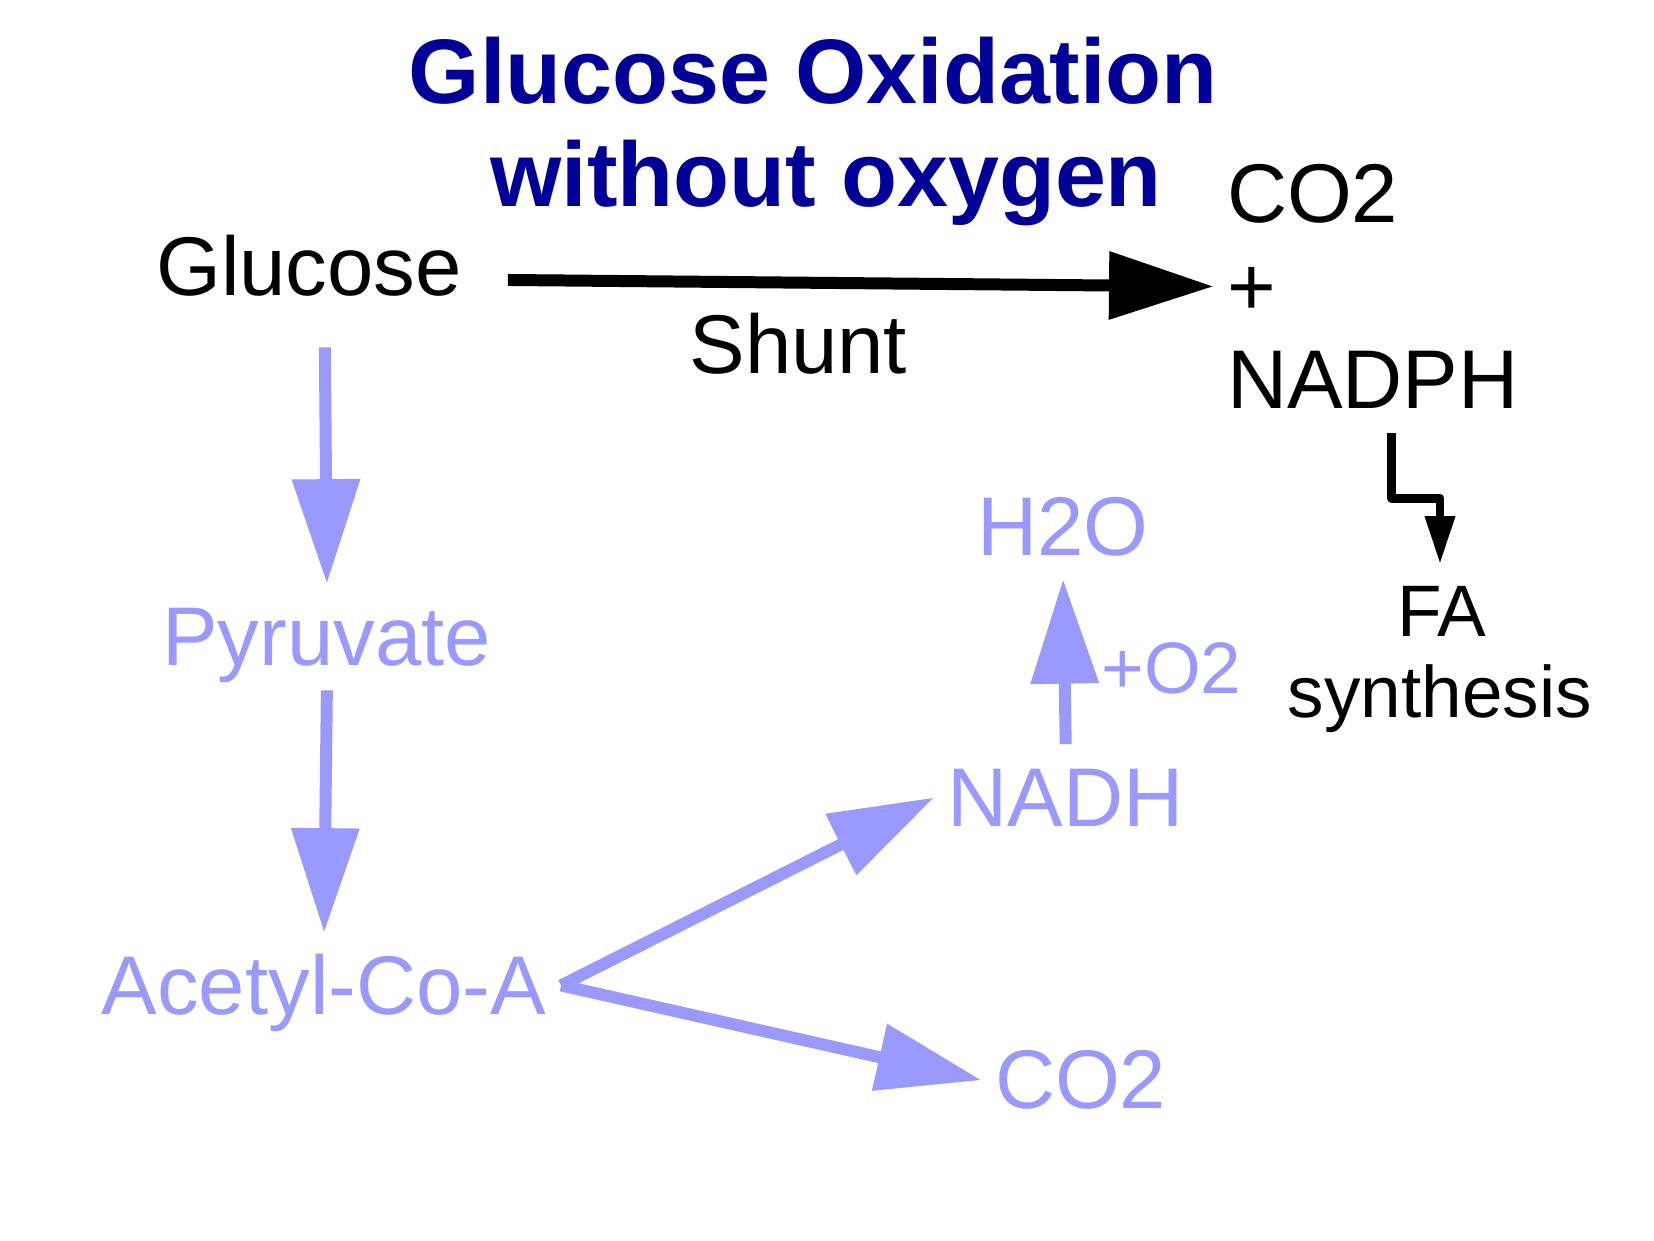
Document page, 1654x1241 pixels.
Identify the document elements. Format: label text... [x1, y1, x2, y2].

text_box NADH [933, 744, 1199, 852]
title Glucose Oxidation without oxygen [82, 19, 1571, 227]
text_box Glucose [141, 212, 508, 348]
text_box Shunt [675, 291, 991, 400]
text_box CO2 + NADPH [1212, 139, 1571, 434]
text_box Pyruvate [147, 582, 507, 691]
text_box FA synthesis [1260, 562, 1621, 743]
text_box +O2 [1086, 620, 1260, 721]
text_box Acetyl-Co-A [87, 931, 562, 1040]
text_box H2O [962, 472, 1164, 581]
text_box CO2 [980, 1026, 1182, 1134]
